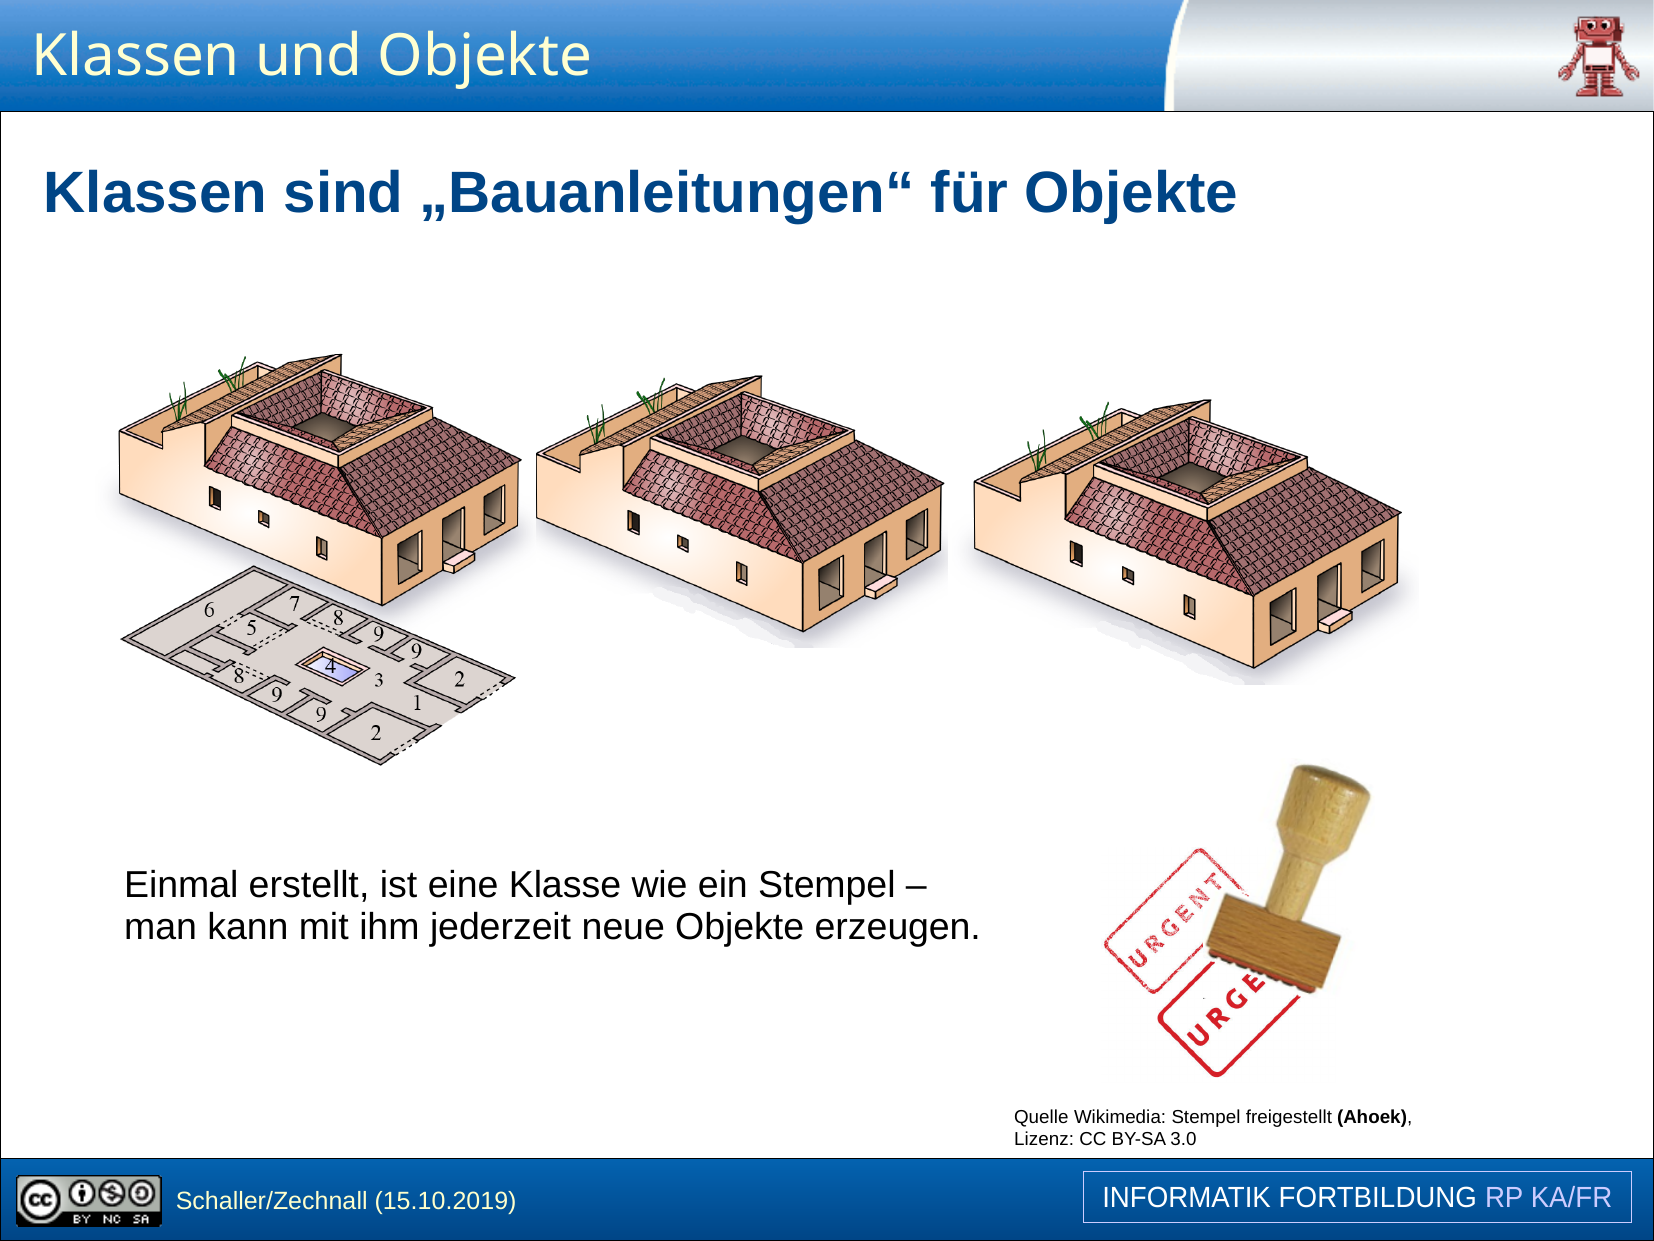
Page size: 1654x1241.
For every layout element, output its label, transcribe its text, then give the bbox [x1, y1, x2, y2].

picture [1101, 758, 1375, 1083]
picture [95, 332, 1419, 769]
picture [0, 0, 1654, 111]
text_box Quelle Wikimedia: Stempel freigestellt (Ahoek), Lizenz: CC BY-SA 3.0 [999, 1099, 1598, 1157]
list Einmal erstellt, ist eine Klasse wie ein Stempel – man kann mit ihm jederzeit neue Objekte erzeugen. [124, 863, 1569, 1107]
list Klassen sind „Bauanleitungen“ für Objekte [44, 160, 1334, 335]
title Klassen und Objekte [31, 14, 1151, 92]
picture [16, 1175, 162, 1227]
